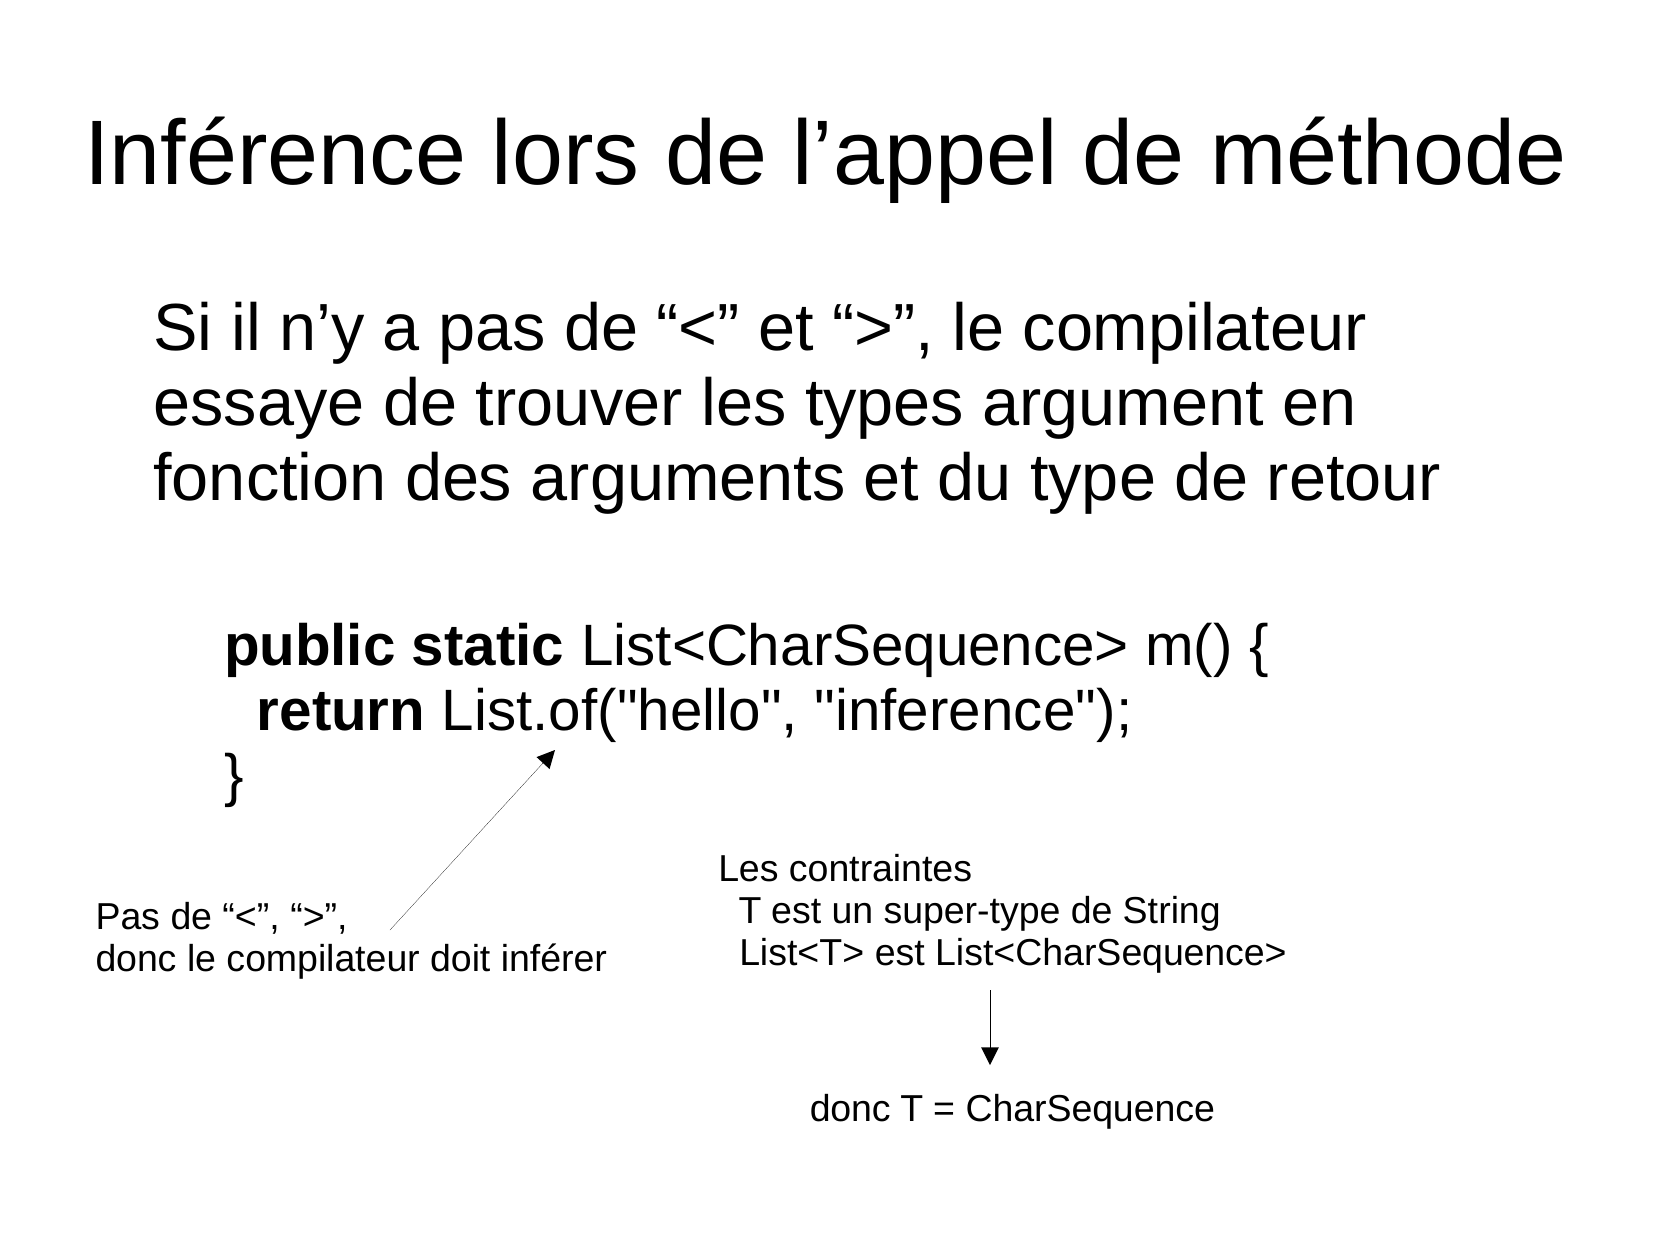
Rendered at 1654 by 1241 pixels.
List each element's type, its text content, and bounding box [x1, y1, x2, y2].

title Inférence lors de l’appel de méthode [82, 49, 1571, 257]
list Si il n’y a pas de “<” et “>”, le compilateur essaye de trouver les types argument en fonction des arguments et du type de retour public static List<CharSequence> m() { return List.of("hello", "inference"); } [82, 290, 1571, 841]
text_box donc T = CharSequence [795, 1080, 1230, 1137]
text_box Les contraintes T est un super-type de String List<T> est List<CharSequence> [703, 840, 1579, 981]
text_box Pas de “<”, “>”, donc le compilateur doit inférer [80, 888, 622, 987]
